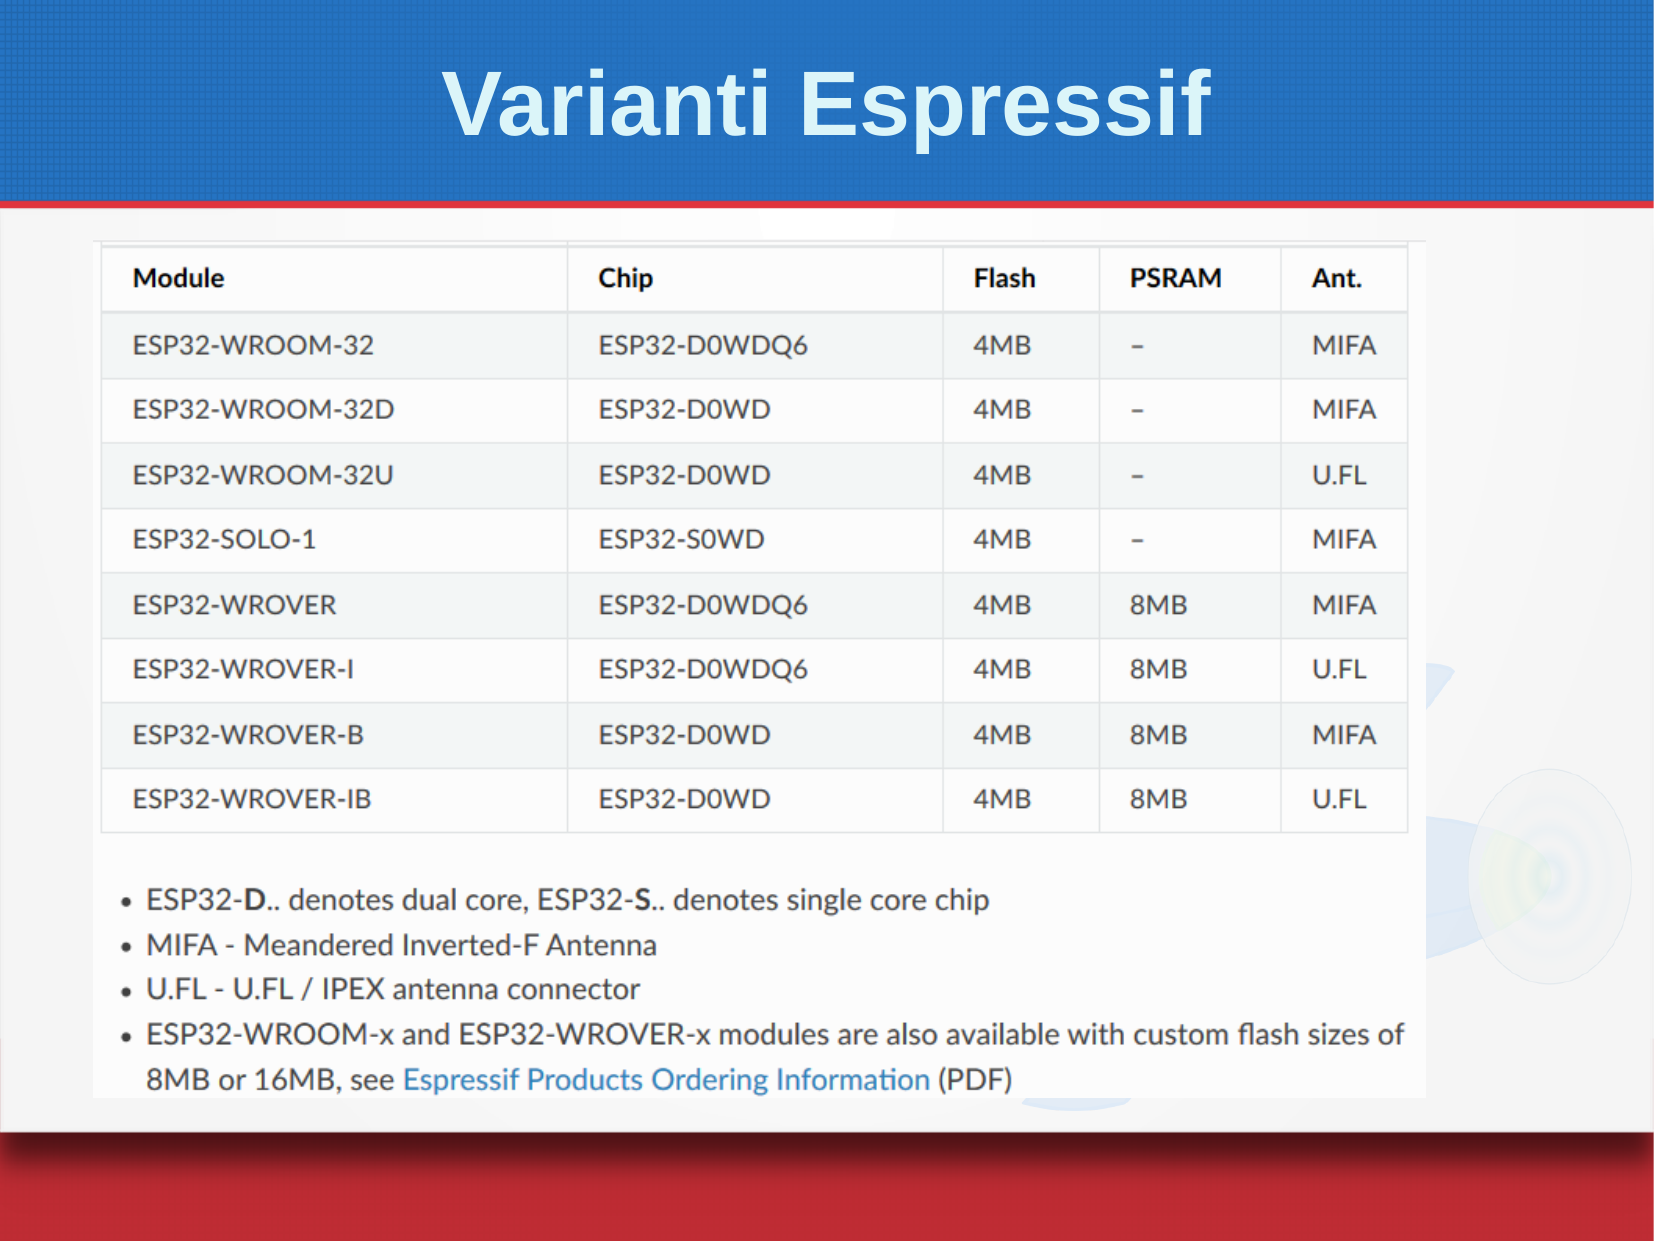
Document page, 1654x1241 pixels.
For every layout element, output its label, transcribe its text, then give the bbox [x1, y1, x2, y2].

title Varianti Espressif [82, 20, 1571, 186]
picture [0, 0, 1654, 1241]
